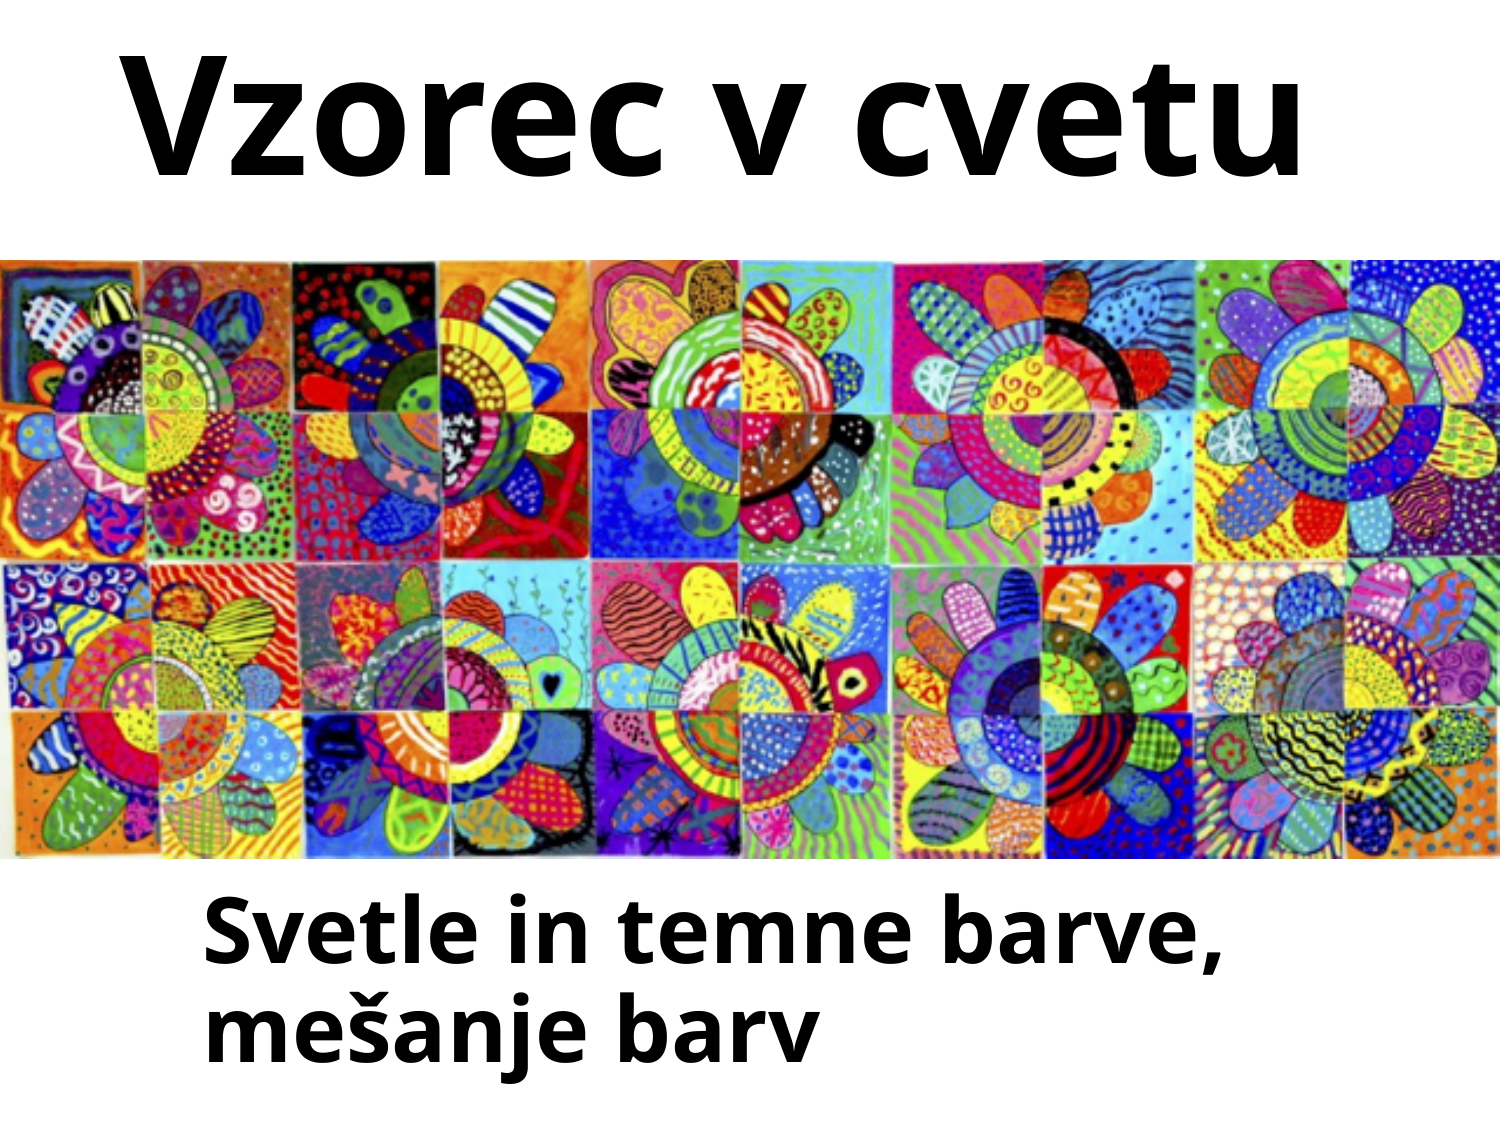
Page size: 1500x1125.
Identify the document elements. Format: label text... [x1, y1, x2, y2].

title Vzorec v cvetu [104, 23, 1380, 242]
picture [0, 260, 1500, 859]
subtitle Svetle in temne barve, mešanje barv [187, 877, 1313, 946]
